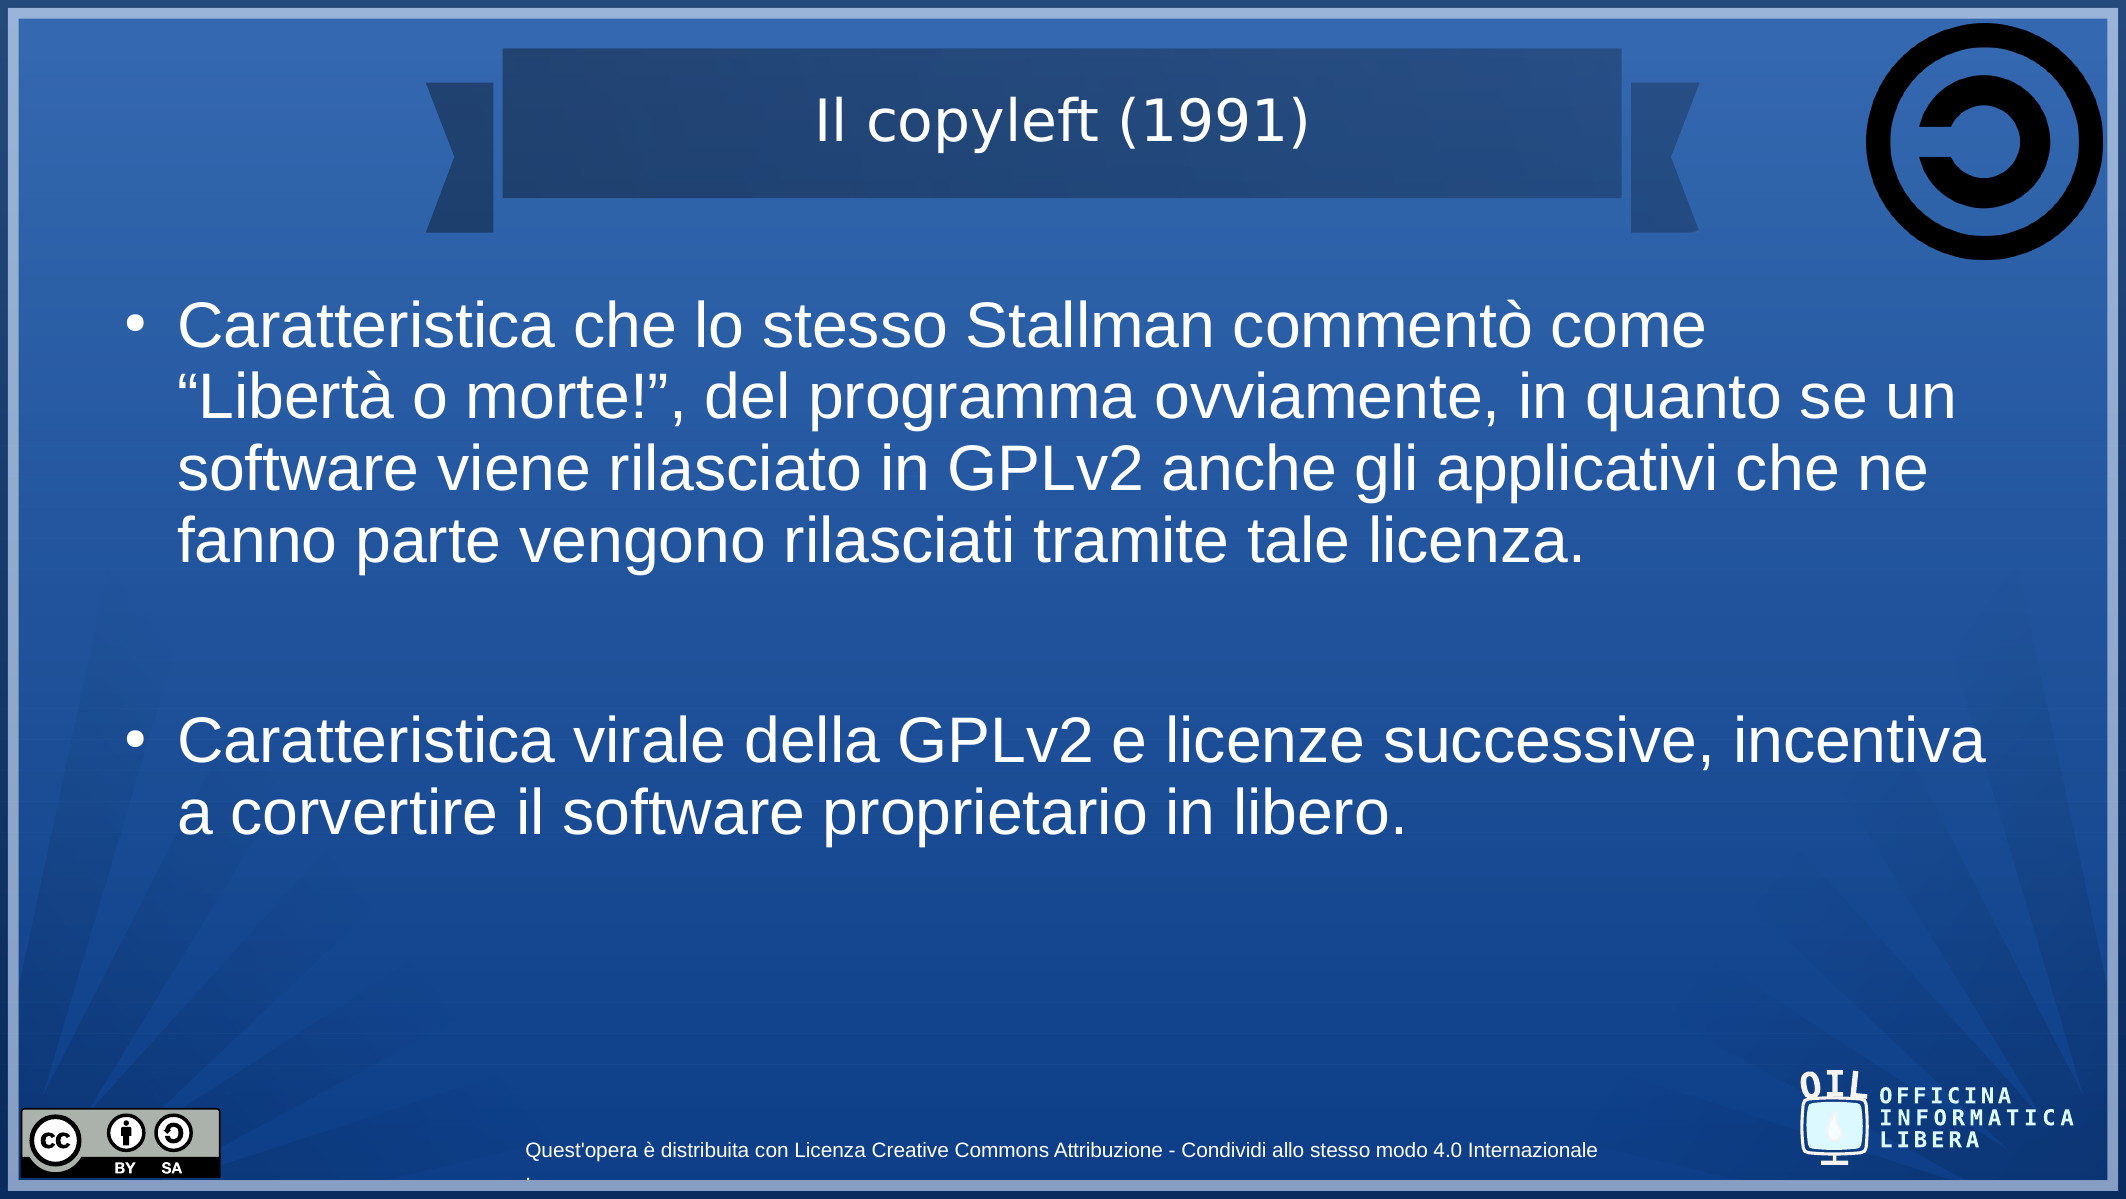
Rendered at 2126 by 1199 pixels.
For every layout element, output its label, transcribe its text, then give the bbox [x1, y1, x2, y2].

list Caratteristica che lo stesso Stallman commentò come “Libertà o morte!”, del programma ovviamente, in quanto se un software viene rilasciato in GPLv2 anche gli applicativi che ne fanno parte vengono rilasciati tramite tale licenza. Caratteristica virale della GPLv2 e licenze successive, incentiva a corvertire il software proprietario in libero. [106, 289, 2020, 1199]
picture [1866, 23, 2103, 260]
picture [1720, 940, 2126, 1199]
text_box Quest'opera è distribuita con Licenza Creative Commons Attribuzione - Condividi allo stesso modo 4.0 Internazionale. [510, 1131, 1619, 1193]
picture [20, 1107, 221, 1178]
title Il copyleft (1991) [501, 45, 1625, 198]
